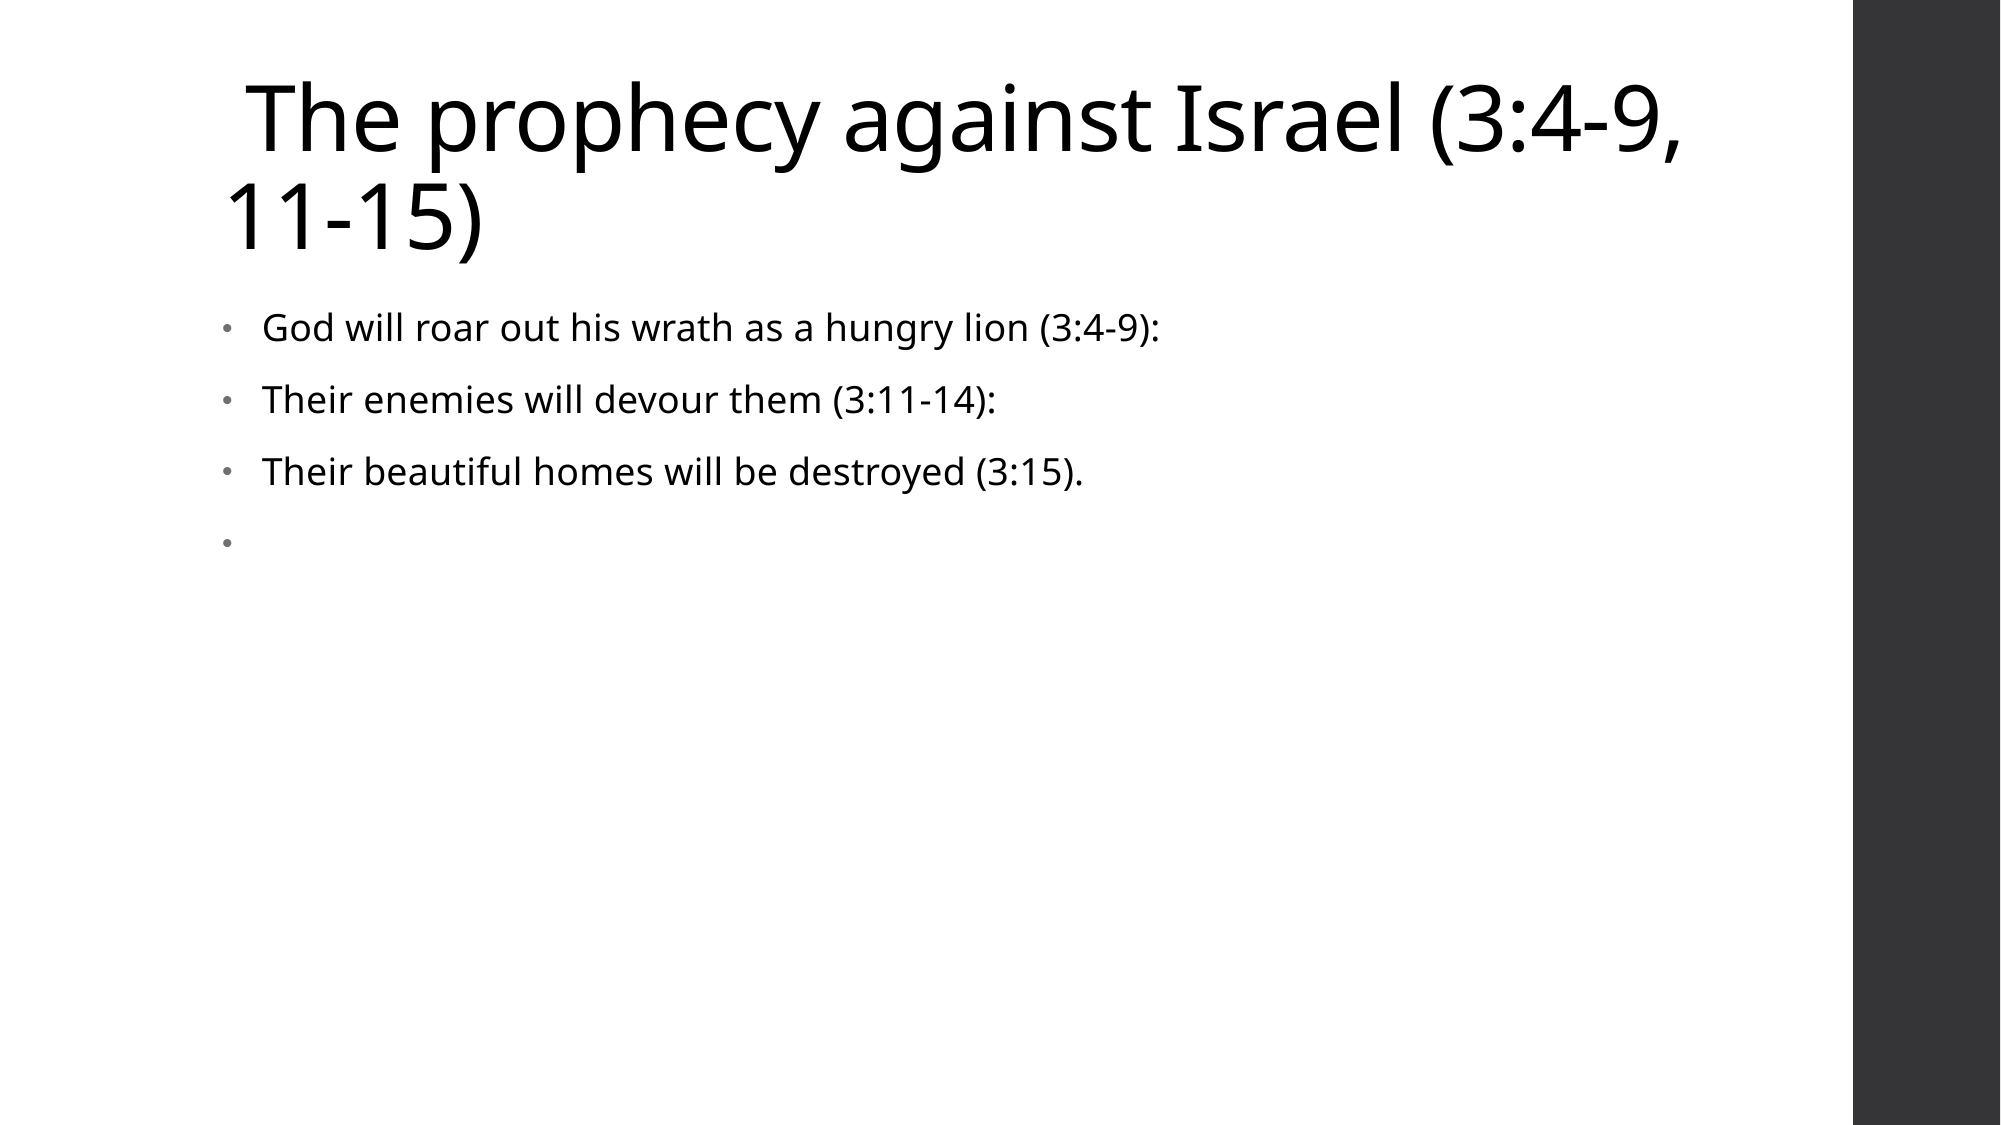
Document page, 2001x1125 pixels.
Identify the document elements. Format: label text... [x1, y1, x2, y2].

list God will roar out his wrath as a hungry lion (3:4-9): Their enemies will devour them (3:11-14): Their beautiful homes will be destroyed (3:15). [206, 299, 1617, 1014]
title The prophecy against Israel (3:4-9, 11-15) [206, 60, 1797, 278]
